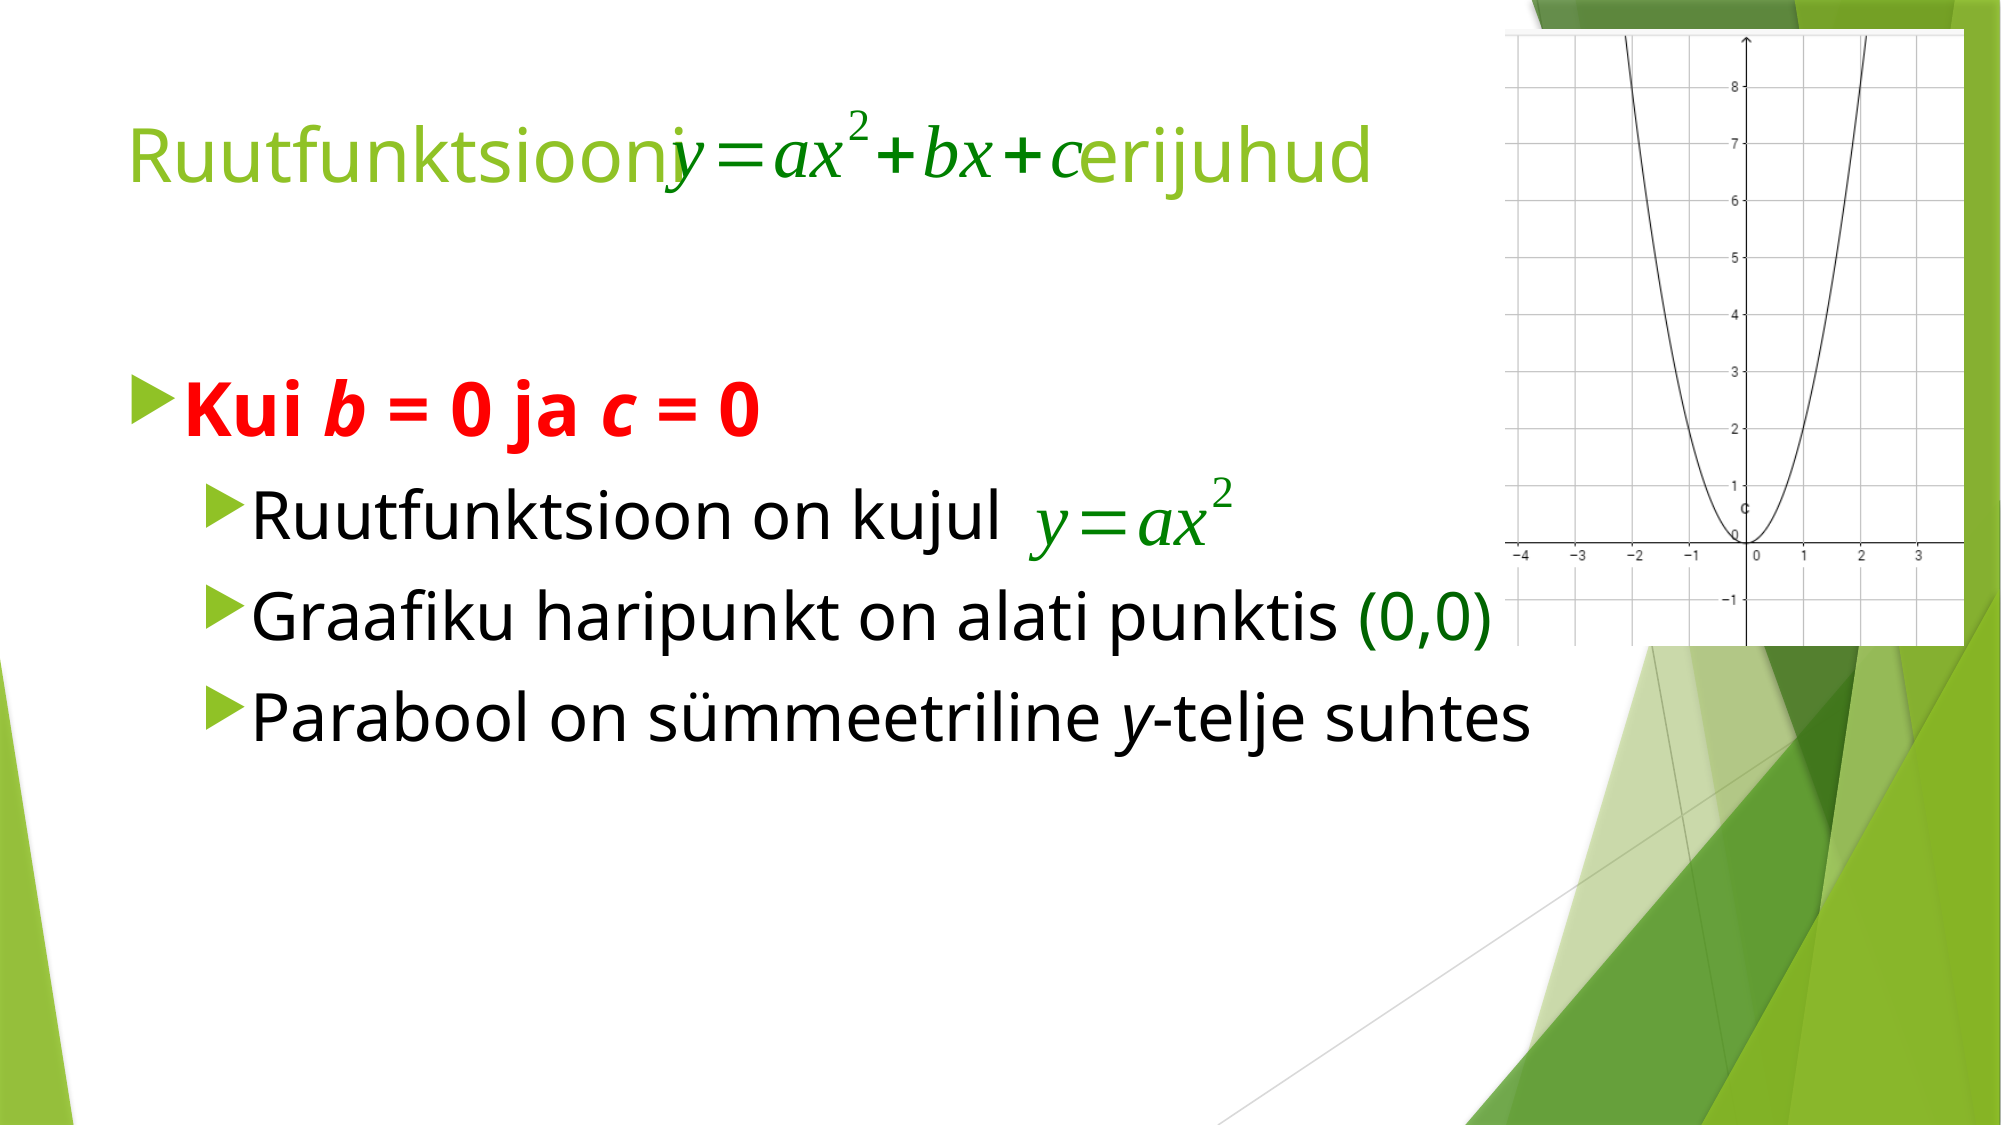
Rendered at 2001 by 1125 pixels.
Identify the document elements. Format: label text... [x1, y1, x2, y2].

list Kui b = 0 ja c = 0 Ruutfunktsioon on kujul Graafiku haripunkt on alati punktis (0,0) Parabool on sümmeetriline y-telje suhtes [111, 354, 1590, 1109]
chart [1019, 467, 1241, 562]
picture [1505, 29, 1964, 646]
chart [656, 99, 1093, 194]
title Ruutfunktsiooni erijuhud [111, 99, 1505, 317]
